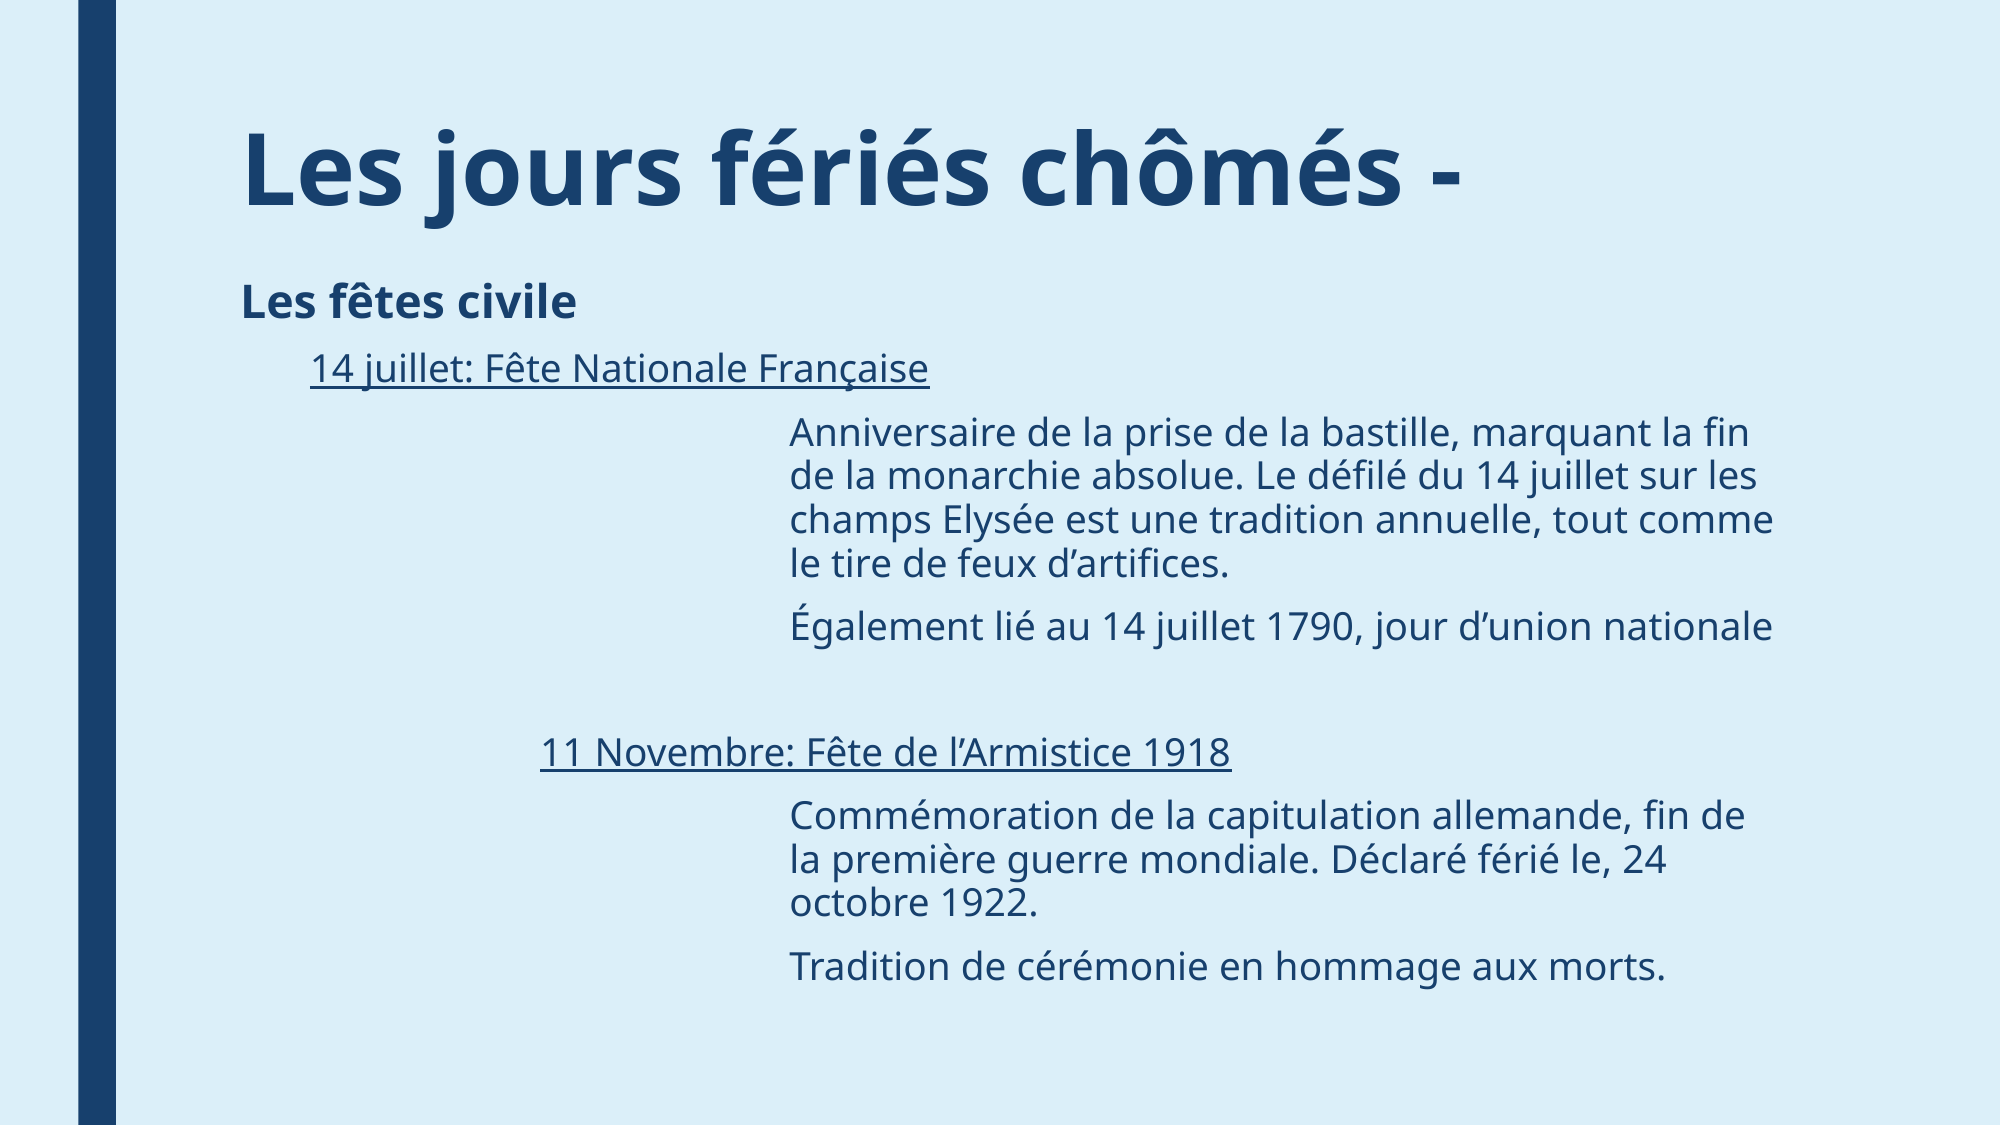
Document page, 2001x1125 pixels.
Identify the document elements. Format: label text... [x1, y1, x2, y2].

list Les fêtes civile 14 juillet: Fête Nationale Française Anniversaire de la prise de la bastille, marquant la fin de la monarchie absolue. Le défilé du 14 juillet sur les champs Elysée est une tradition annuelle, tout comme le tire de feux d’artifices. Également lié au 14 juillet 1790, jour d’union nationale 11 Novembre: Fête de l’Armistice 1918 Commémoration de la capitulation allemande, fin de la première guerre mondiale. Déclaré férié le, 24 octobre 1922. Tradition de cérémonie en hommage aux morts. [225, 268, 1801, 1048]
title Les jours fériés chômés - [225, 112, 1801, 253]
